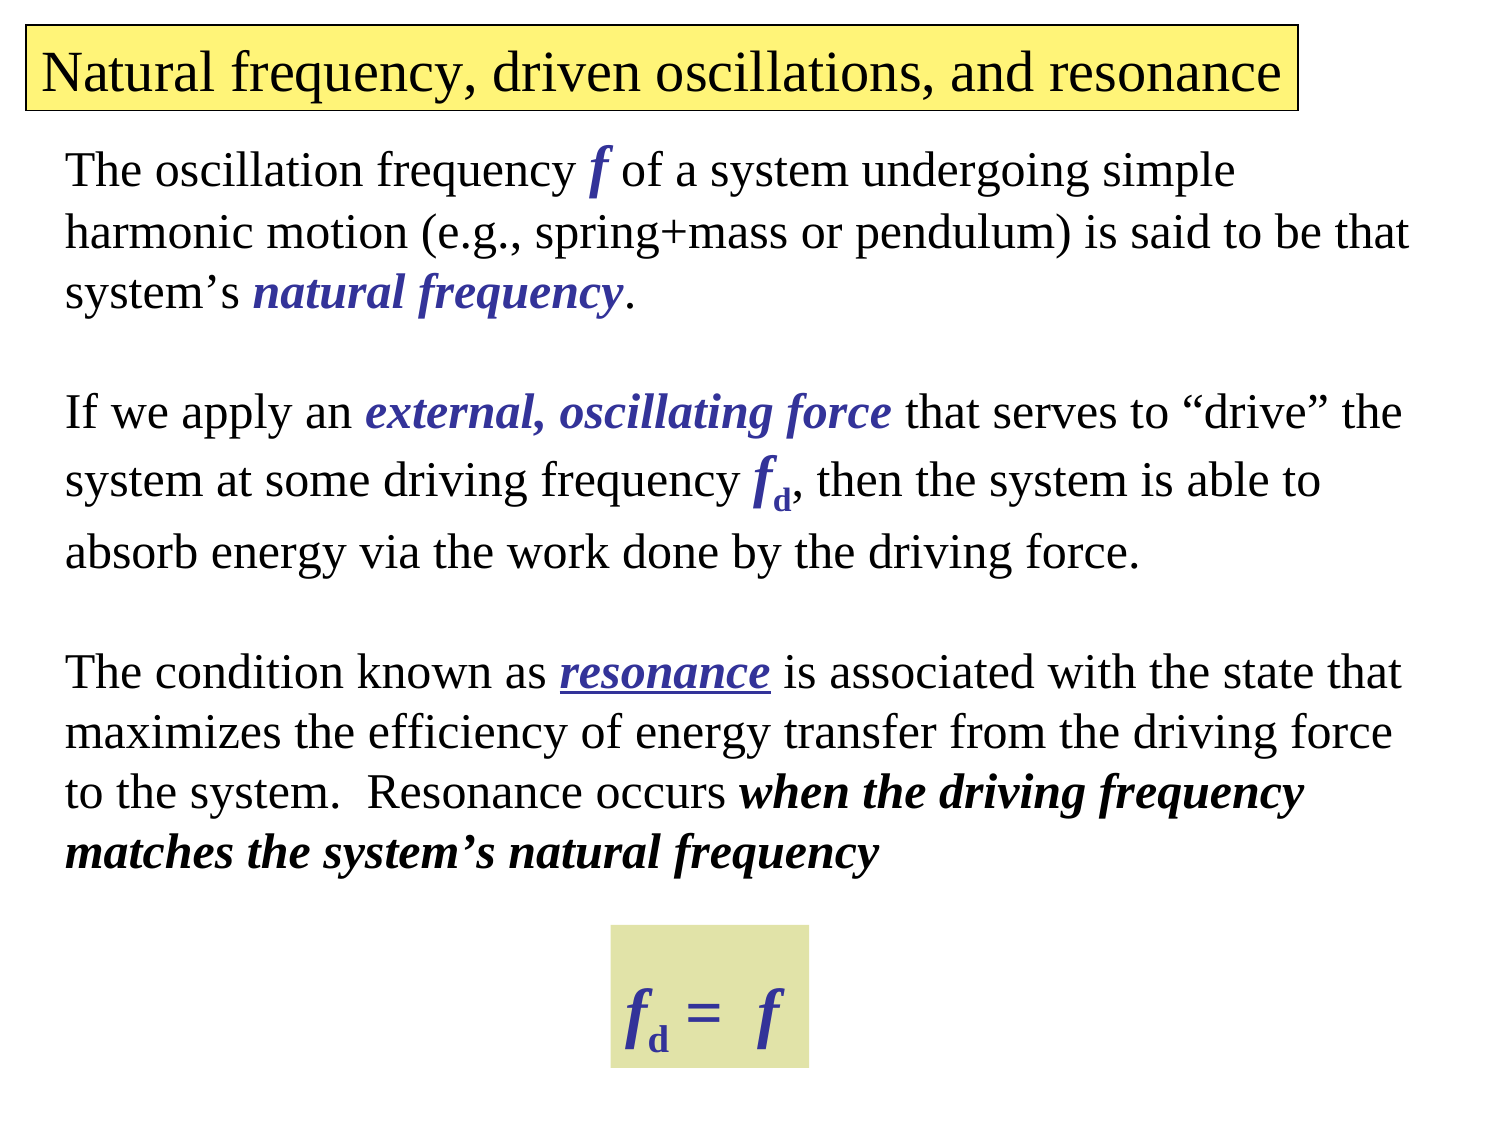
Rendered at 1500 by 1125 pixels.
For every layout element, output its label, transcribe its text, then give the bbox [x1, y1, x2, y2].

text_box Natural frequency, driven oscillations, and resonance [26, 24, 1298, 111]
text_box fd = f [610, 924, 810, 1068]
text_box The oscillation frequency f of a system undergoing simple harmonic motion (e.g., spring+mass or pendulum) is said to be that system’s natural frequency. If we apply an external, oscillating force that serves to “drive” the system at some driving frequency fd, then the system is able to absorb energy via the work done by the driving force. The condition known as resonance is associated with the state that maximizes the efficiency of energy transfer from the driving force to the system. Resonance occurs when the driving frequency matches the system’s natural frequency [49, 120, 1438, 886]
